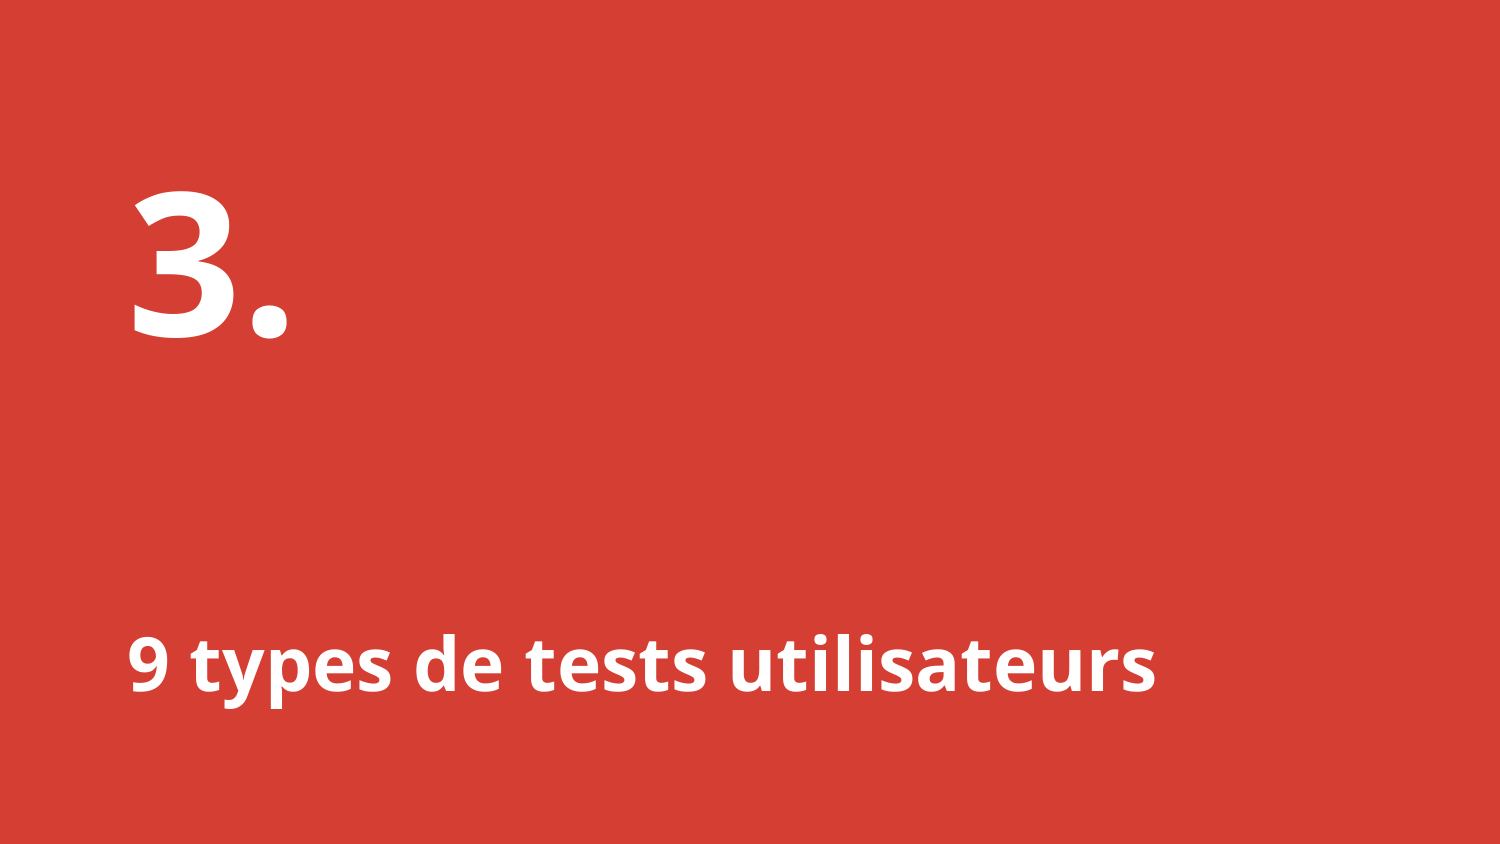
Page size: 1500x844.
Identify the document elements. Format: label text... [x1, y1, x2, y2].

title 3. 9 types de tests utilisateurs [112, 106, 1388, 737]
